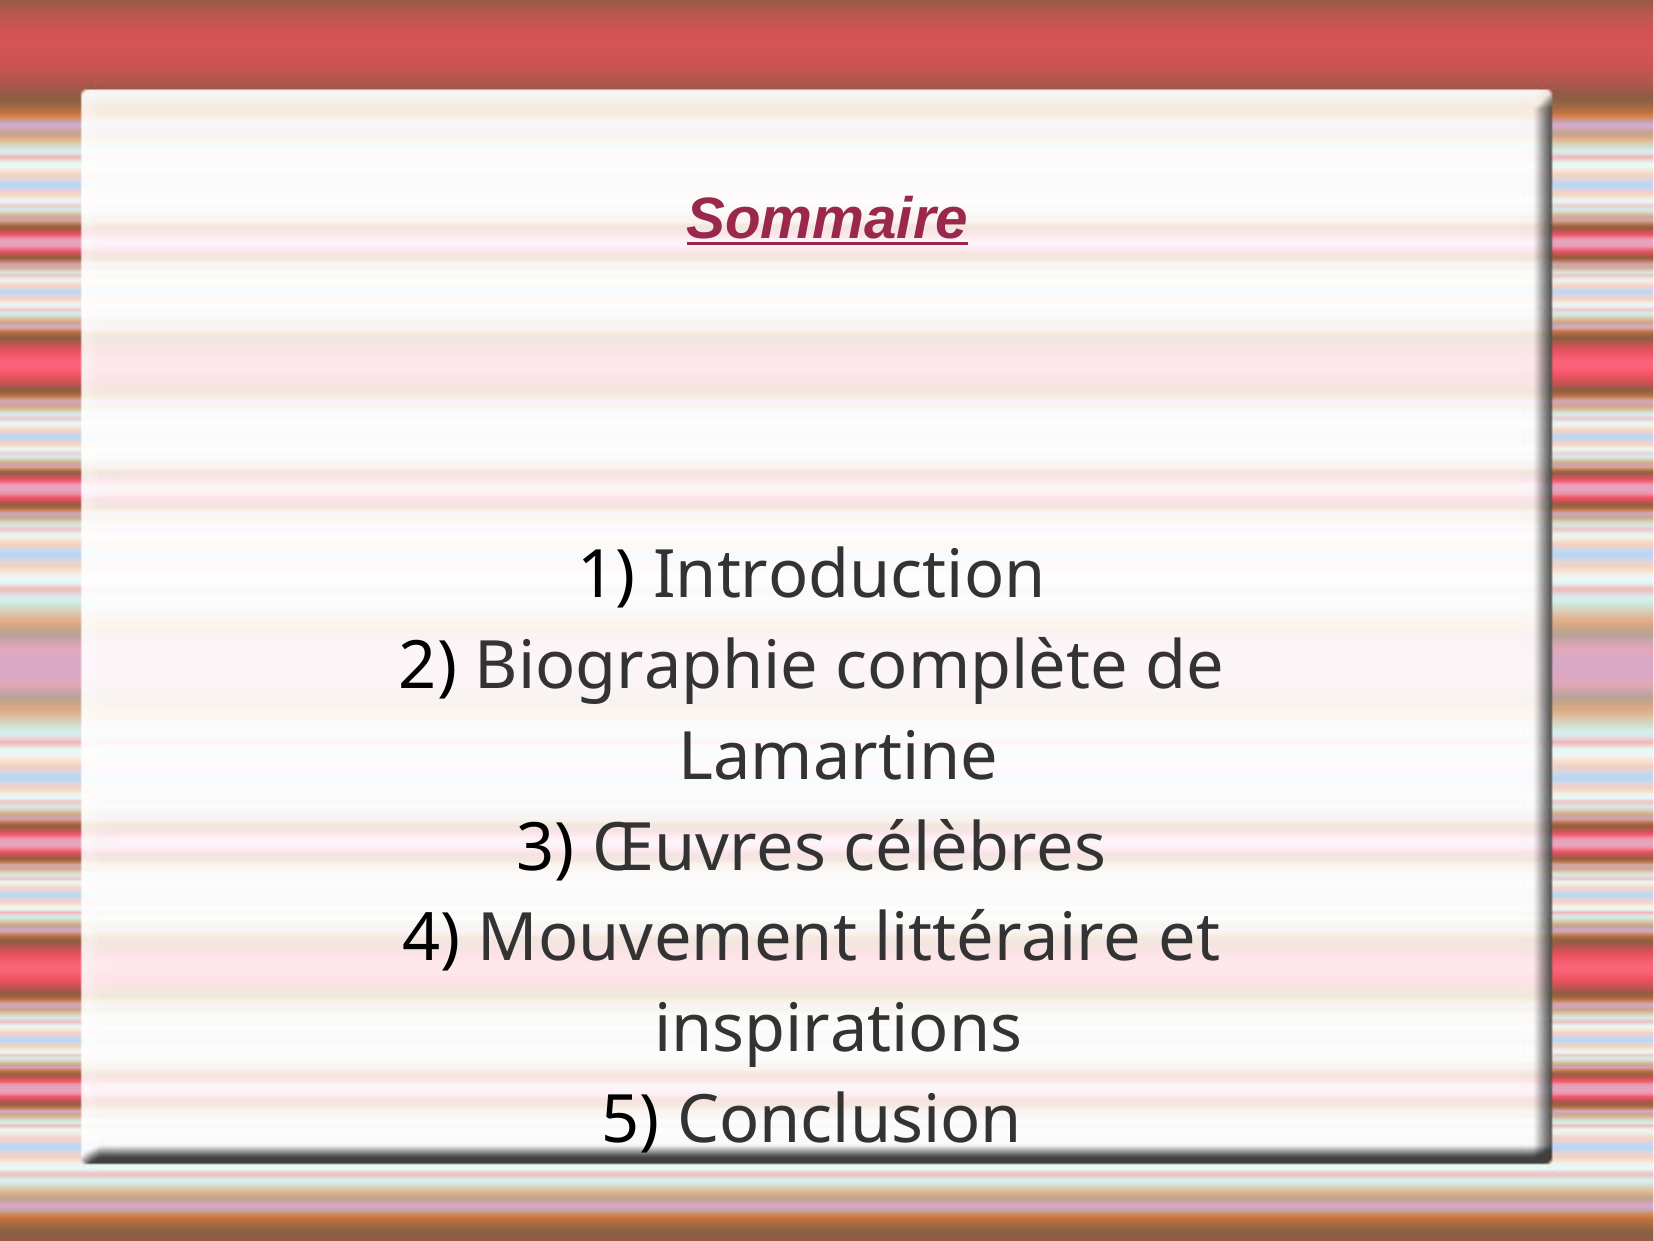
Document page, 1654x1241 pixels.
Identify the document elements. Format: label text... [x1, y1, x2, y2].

title Sommaire [121, 114, 1534, 322]
list Introduction Biographie complète de Lamartine Œuvres célèbres Mouvement littéraire et inspirations Conclusion [236, 526, 1371, 1028]
picture [0, 0, 1654, 1241]
